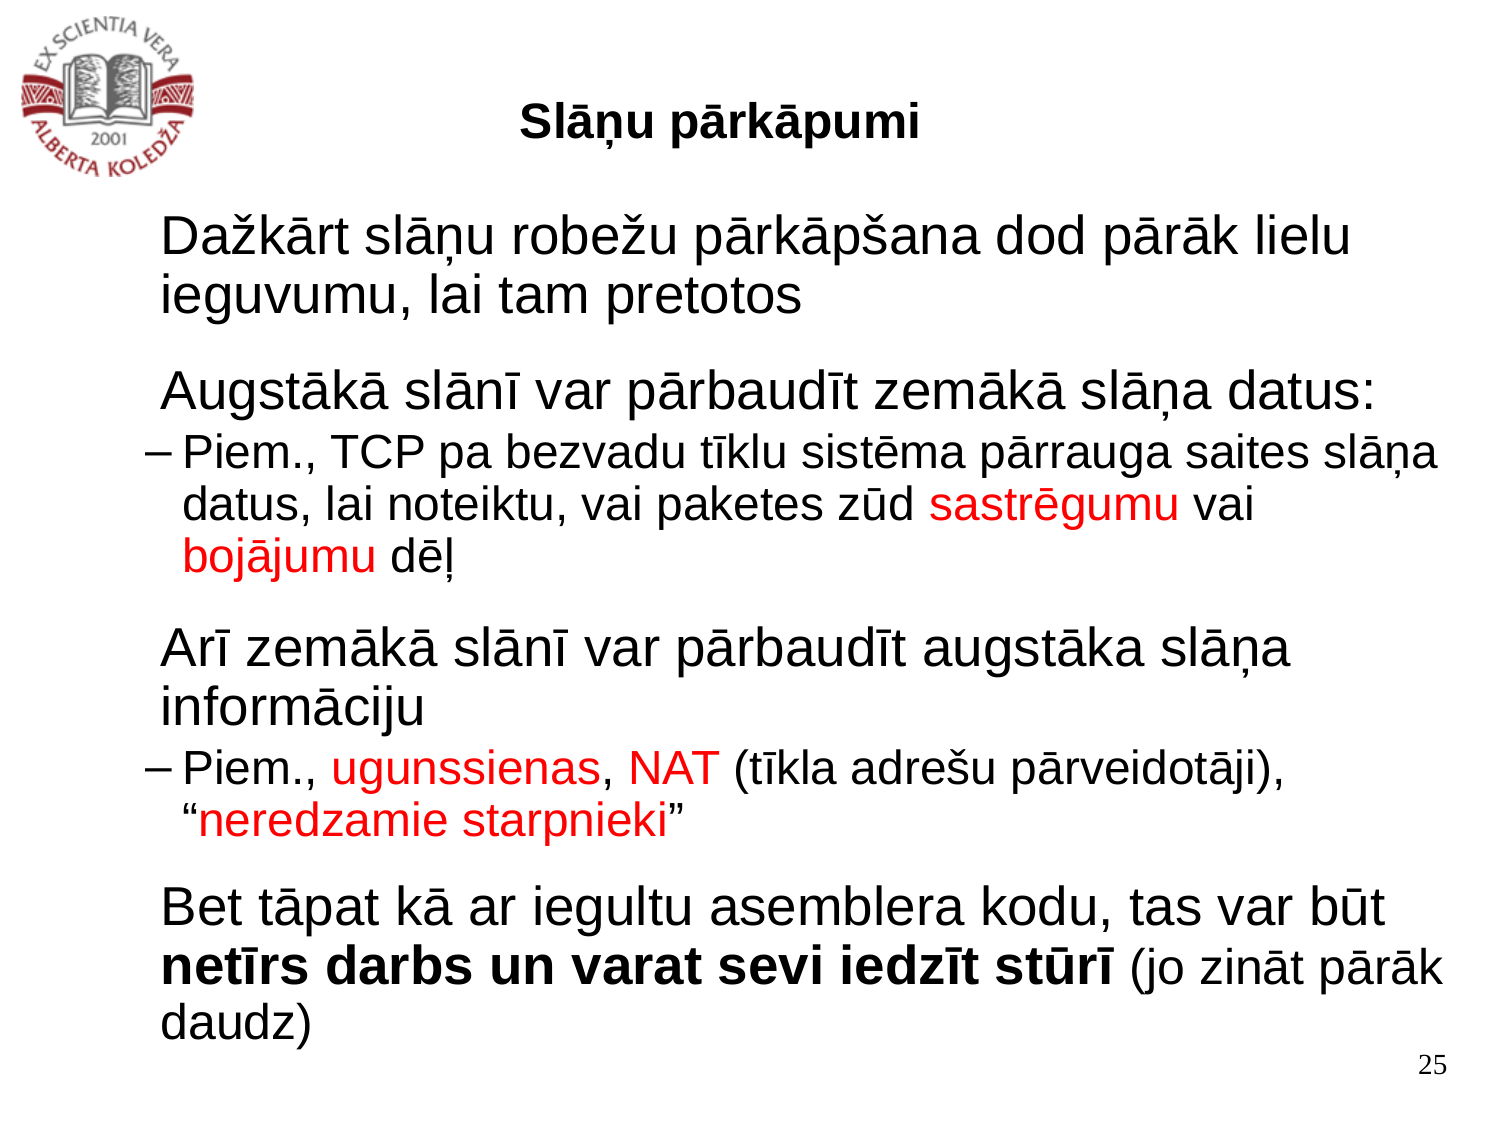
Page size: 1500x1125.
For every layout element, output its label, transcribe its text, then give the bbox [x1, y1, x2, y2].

title Slāņu pārkāpumi [50, 62, 1374, 175]
list Dažkārt slāņu robežu pārkāpšana dod pārāk lielu ieguvumu, lai tam pretotos Augstākā slānī var pārbaudīt zemākā slāņa datus: Piem., TCP pa bezvadu tīklu sistēma pārrauga saites slāņa datus, lai noteiktu, vai paketes zūd sastrēgumu vai bojājumu dēļ Arī zemākā slānī var pārbaudīt augstāka slāņa informāciju Piem., ugunssienas, NAT (tīkla adrešu pārveidotāji), “neredzamie starpnieki” Bet tāpat kā ar iegultu asemblera kodu, tas var būt netīrs darbs un varat sevi iedzīt stūrī (jo zināt pārāk daudz) [74, 199, 1463, 1125]
picture [21, 16, 194, 177]
